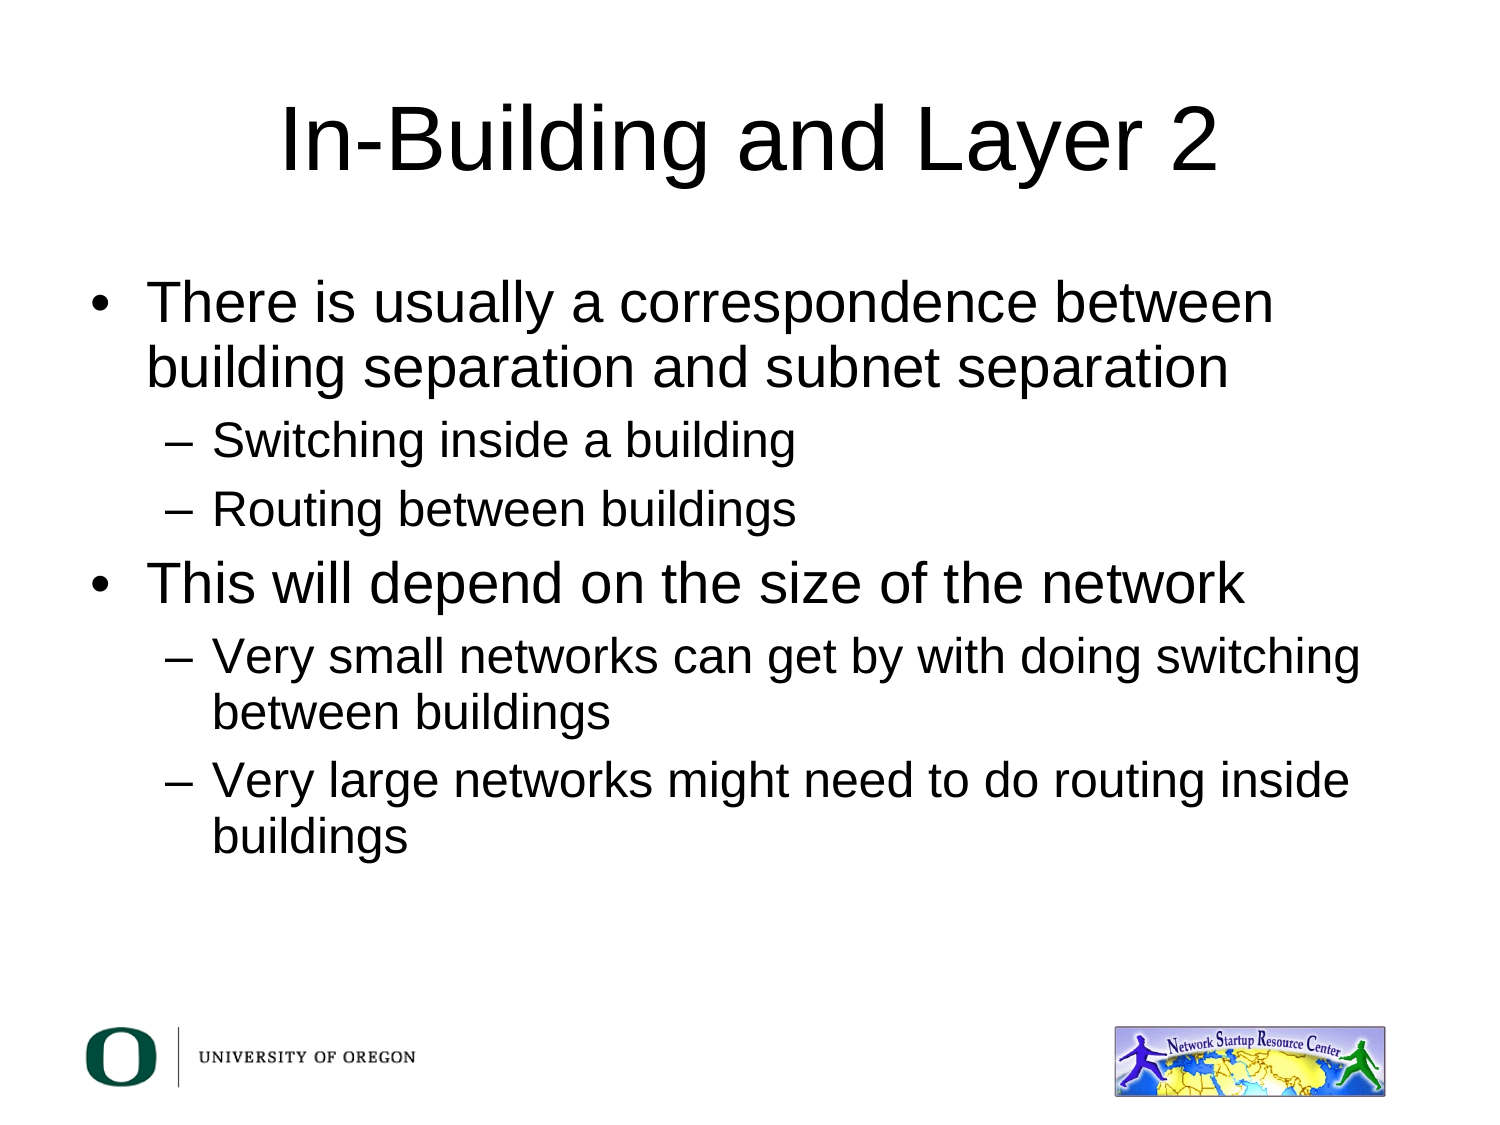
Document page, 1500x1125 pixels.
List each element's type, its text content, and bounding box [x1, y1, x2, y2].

picture [75, 1024, 426, 1090]
picture [1112, 1024, 1388, 1099]
list There is usually a correspondence between building separation and subnet separation Switching inside a building Routing between buildings This will depend on the size of the network Very small networks can get by with doing switching between buildings Very large networks might need to do routing inside buildings [75, 262, 1426, 1005]
title In-Building and Layer 2 [75, 45, 1426, 233]
